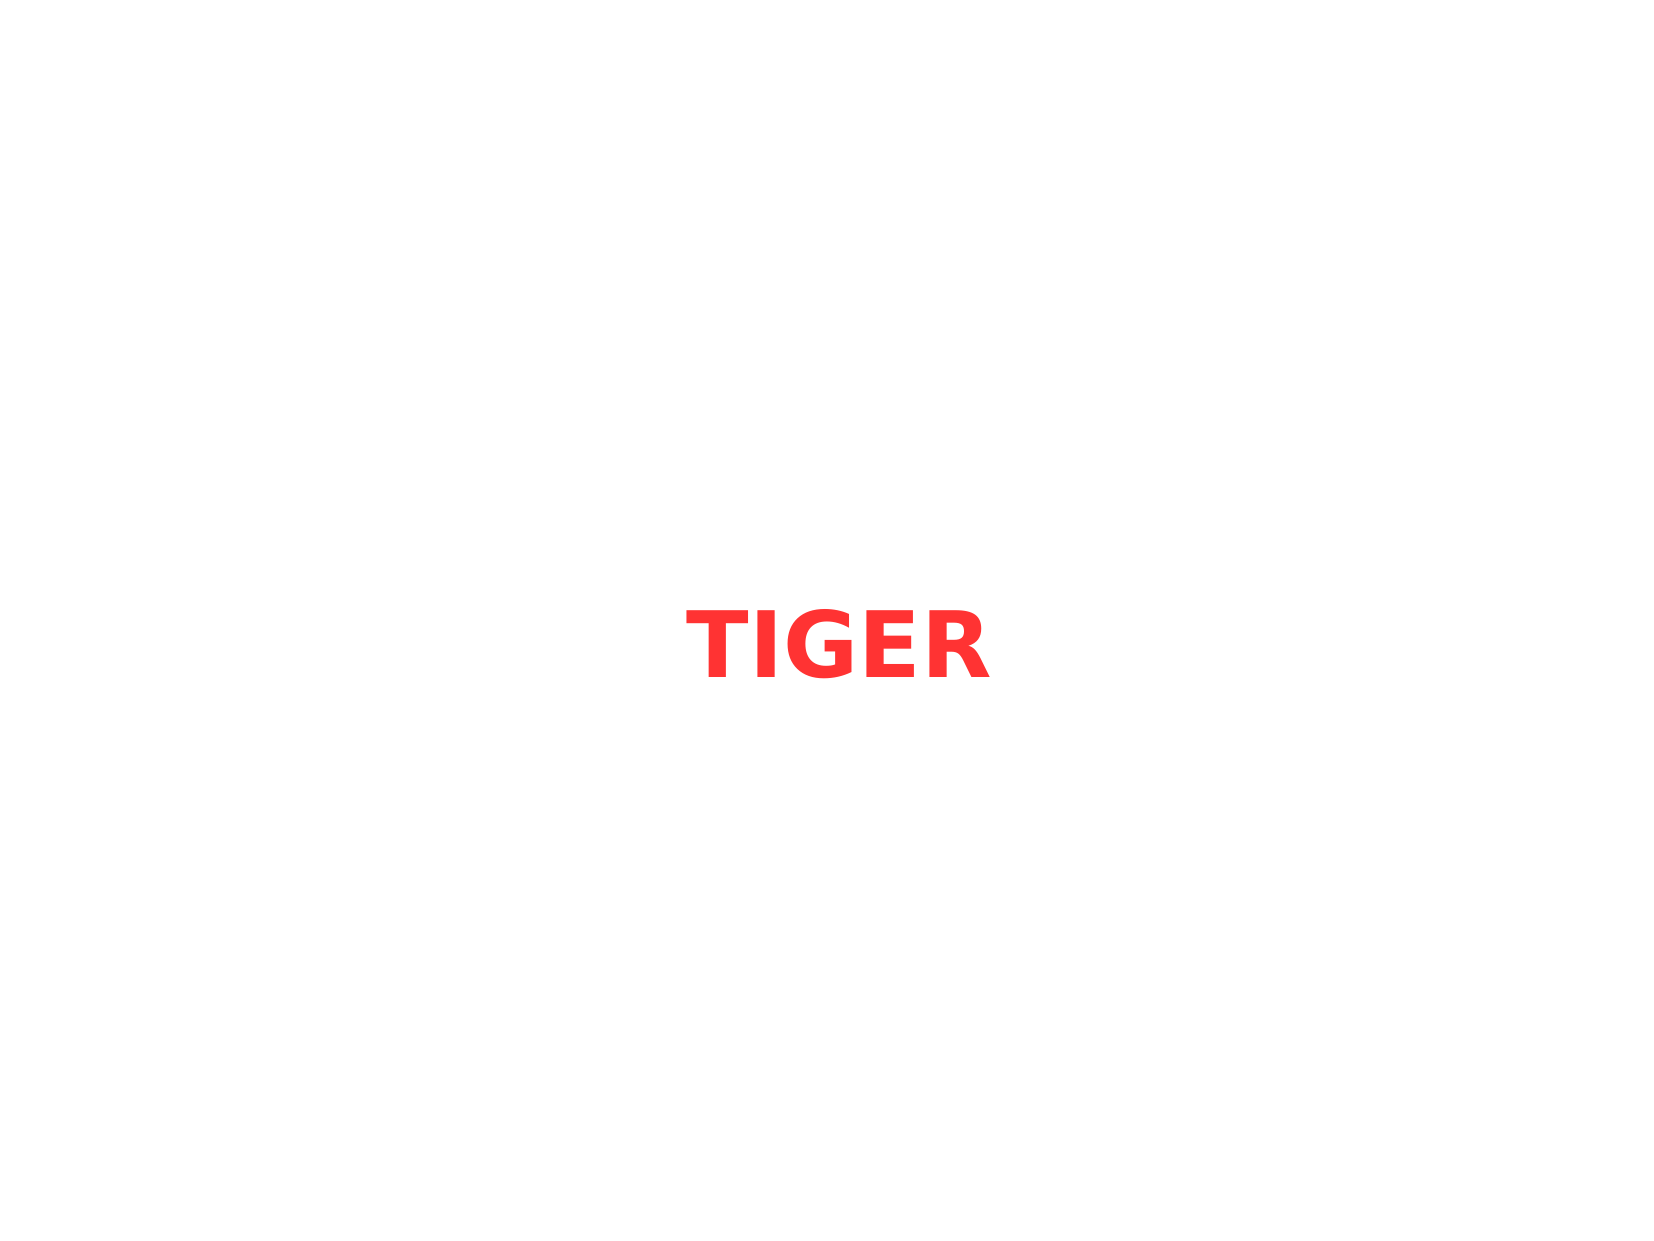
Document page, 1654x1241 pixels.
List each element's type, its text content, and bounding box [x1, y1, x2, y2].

subtitle TIGER [82, 273, 1565, 1126]
